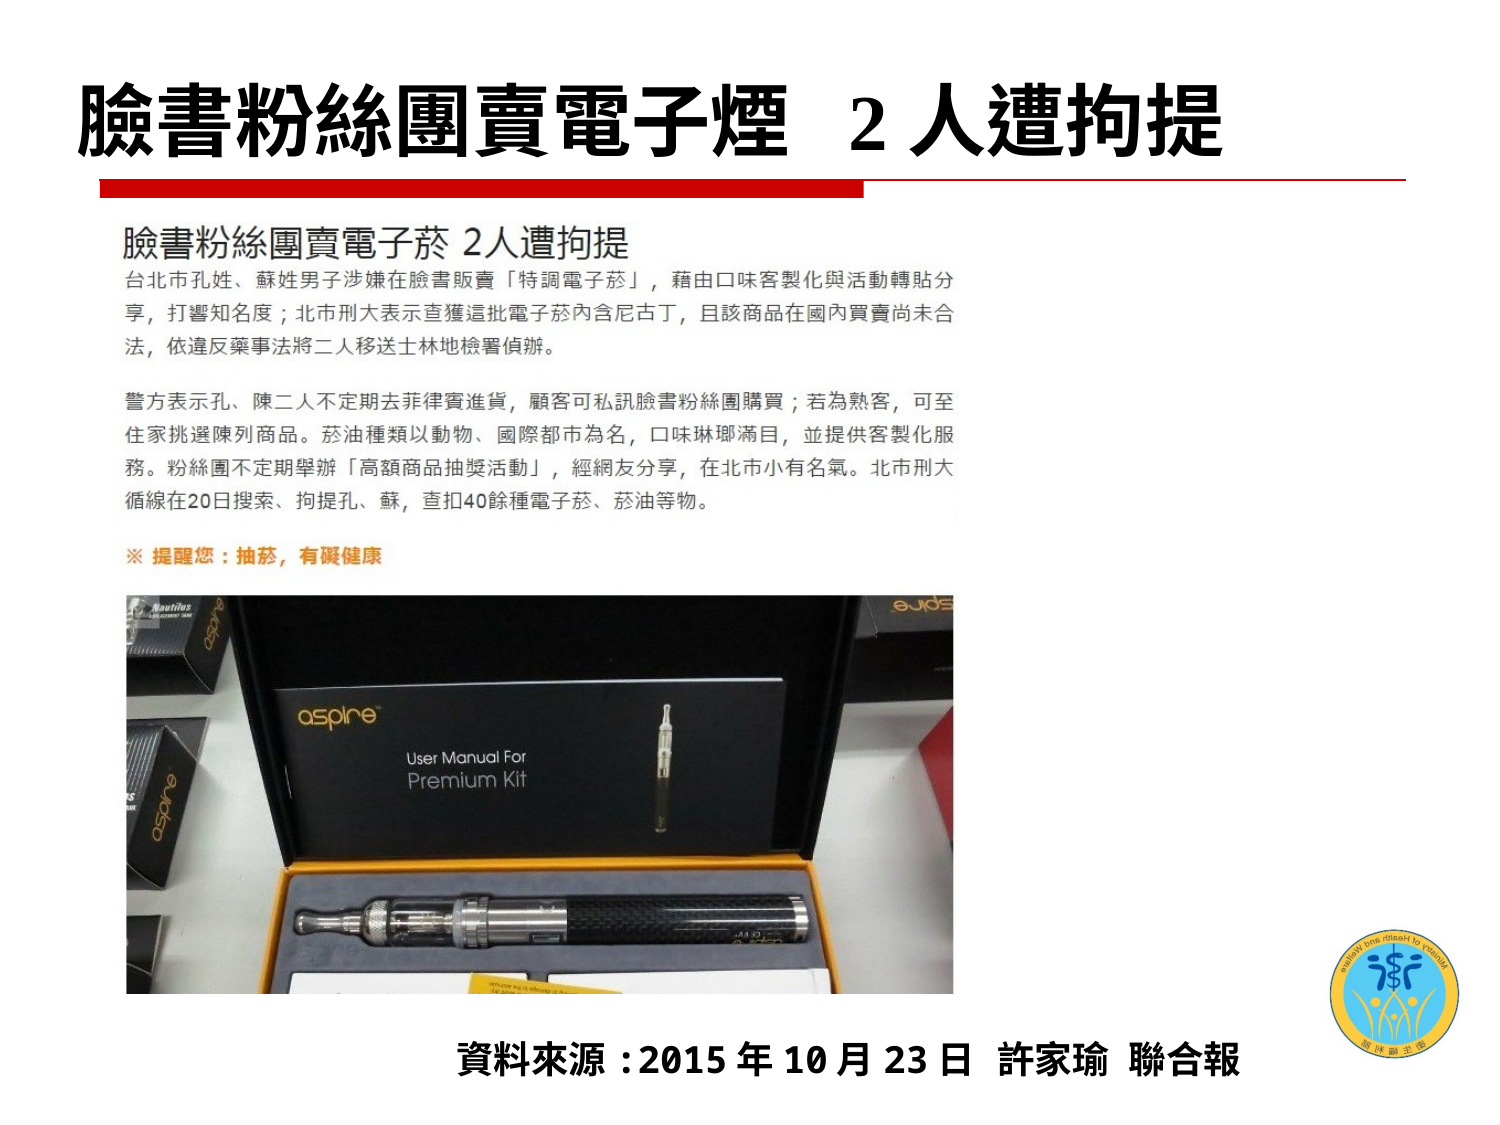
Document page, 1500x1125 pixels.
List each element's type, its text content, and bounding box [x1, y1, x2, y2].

text_box 臉書粉絲團賣電子煙 2人遭拘提 [61, 63, 1240, 174]
picture [1323, 927, 1468, 1062]
text_box 資料來源:2015年10月23日 許家瑜 聯合報 [441, 1028, 1257, 1089]
picture [111, 221, 971, 994]
